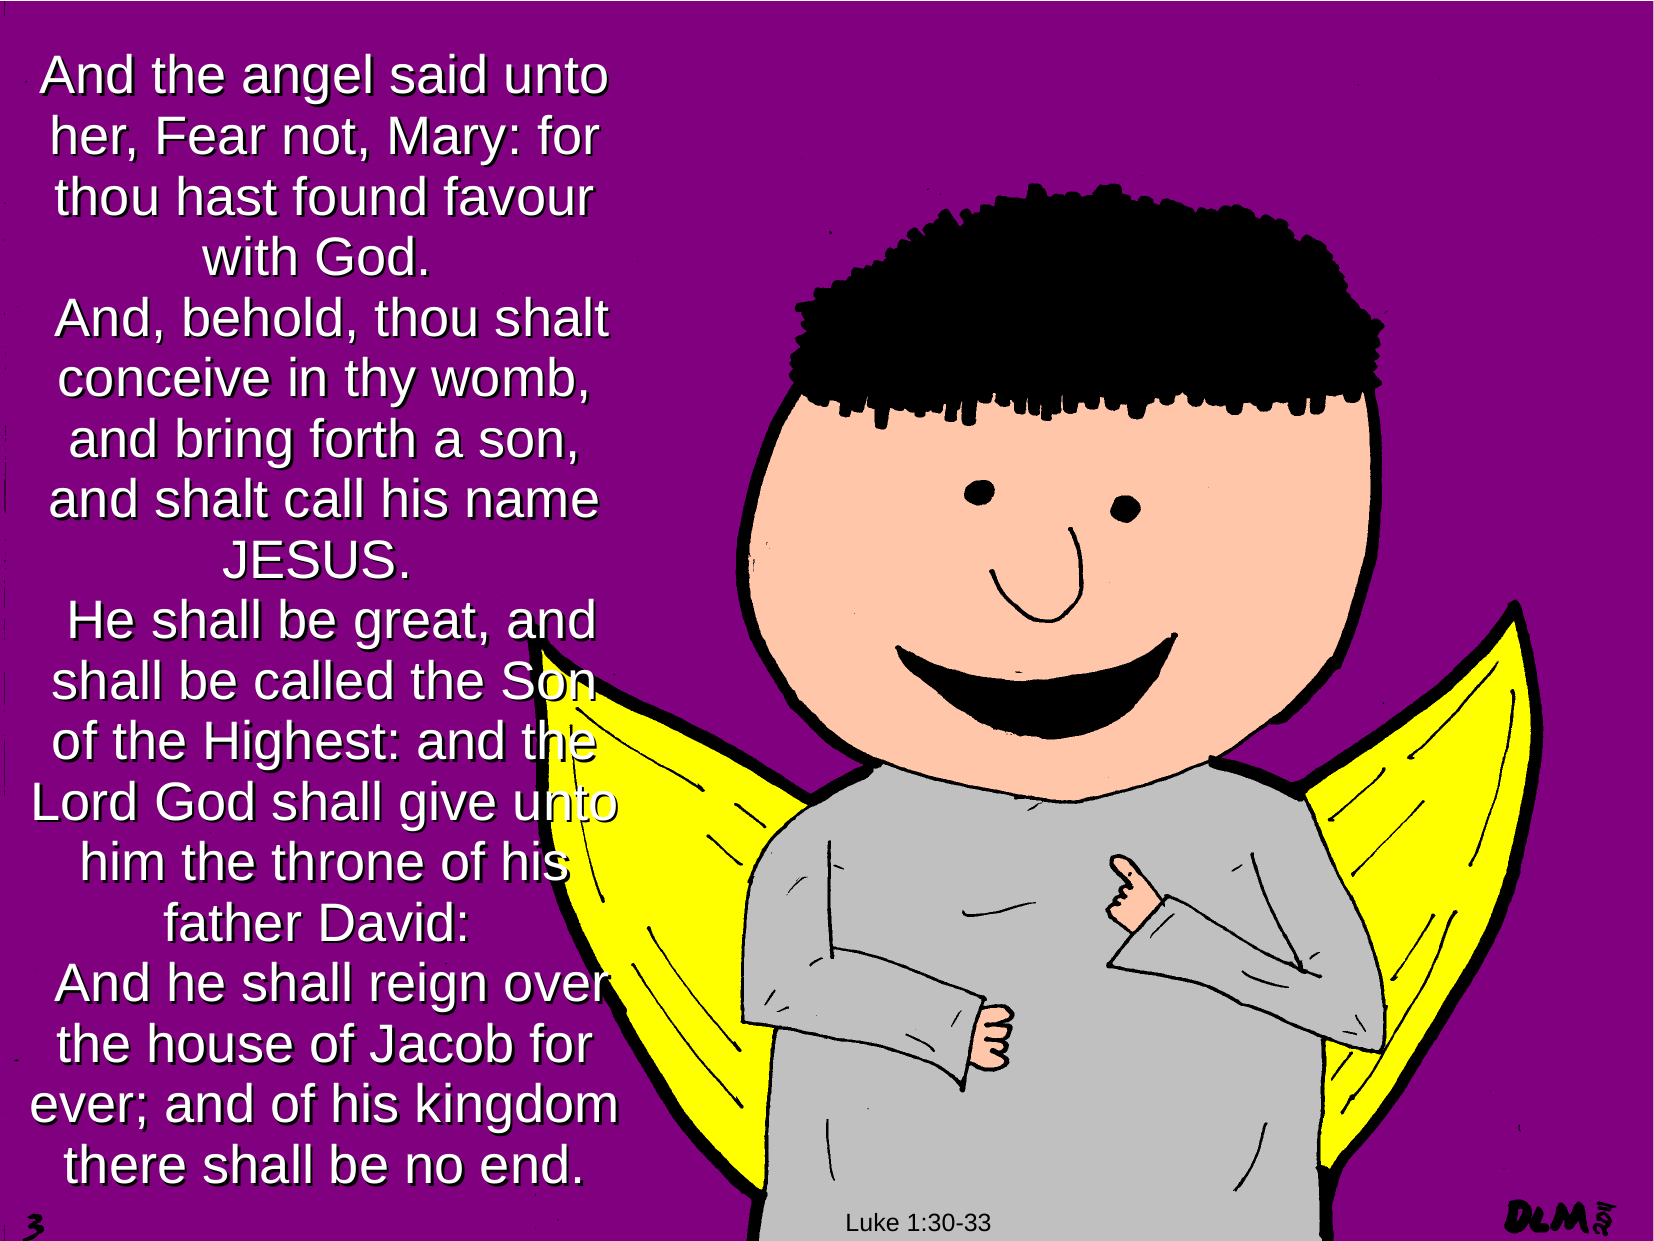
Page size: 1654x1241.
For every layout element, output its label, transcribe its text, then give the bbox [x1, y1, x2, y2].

text_box And the angel said unto her, Fear not, Mary: for thou hast found favour with God. And, behold, thou shalt conceive in thy womb, and bring forth a son, and shalt call his name JESUS. He shall be great, and shall be called the Son of the Highest: and the Lord God shall give unto him the throne of his father David: And he shall reign over the house of Jacob for ever; and of his kingdom there shall be no end. [12, 37, 638, 1203]
text_box Luke 1:30-33 [187, 1201, 1651, 1241]
picture [0, 1, 1654, 1241]
